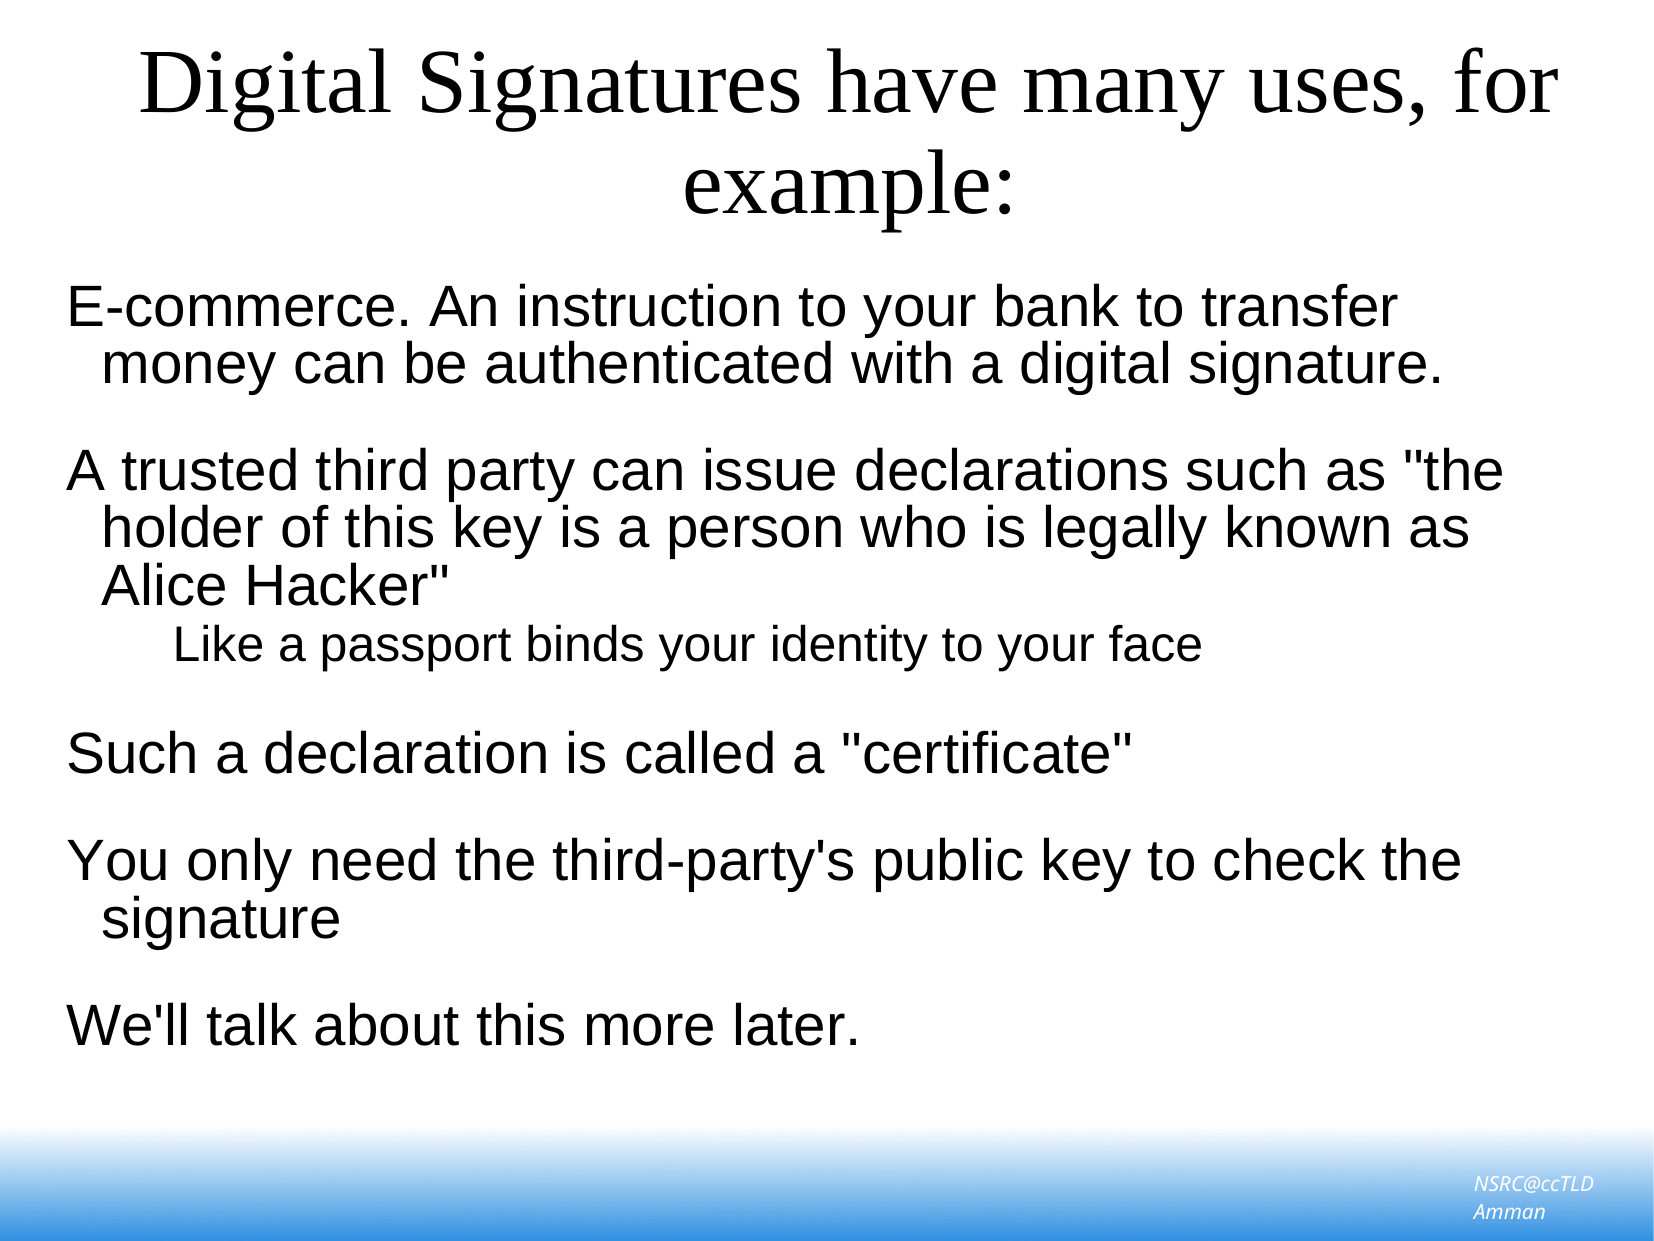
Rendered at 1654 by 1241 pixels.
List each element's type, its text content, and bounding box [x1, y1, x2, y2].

title Digital Signatures have many uses, for example: [125, 30, 1576, 262]
picture [0, 1124, 1654, 1241]
list E-commerce. An instruction to your bank to transfer money can be authenticated with a digital signature. A trusted third party can issue declarations such as "the holder of this key is a person who is legally known as Alice Hacker" Like a passport binds your identity to your face Such a declaration is called a "certificate" You only need the third-party's public key to check the signature We'll talk about this more later. [30, 280, 1576, 1088]
